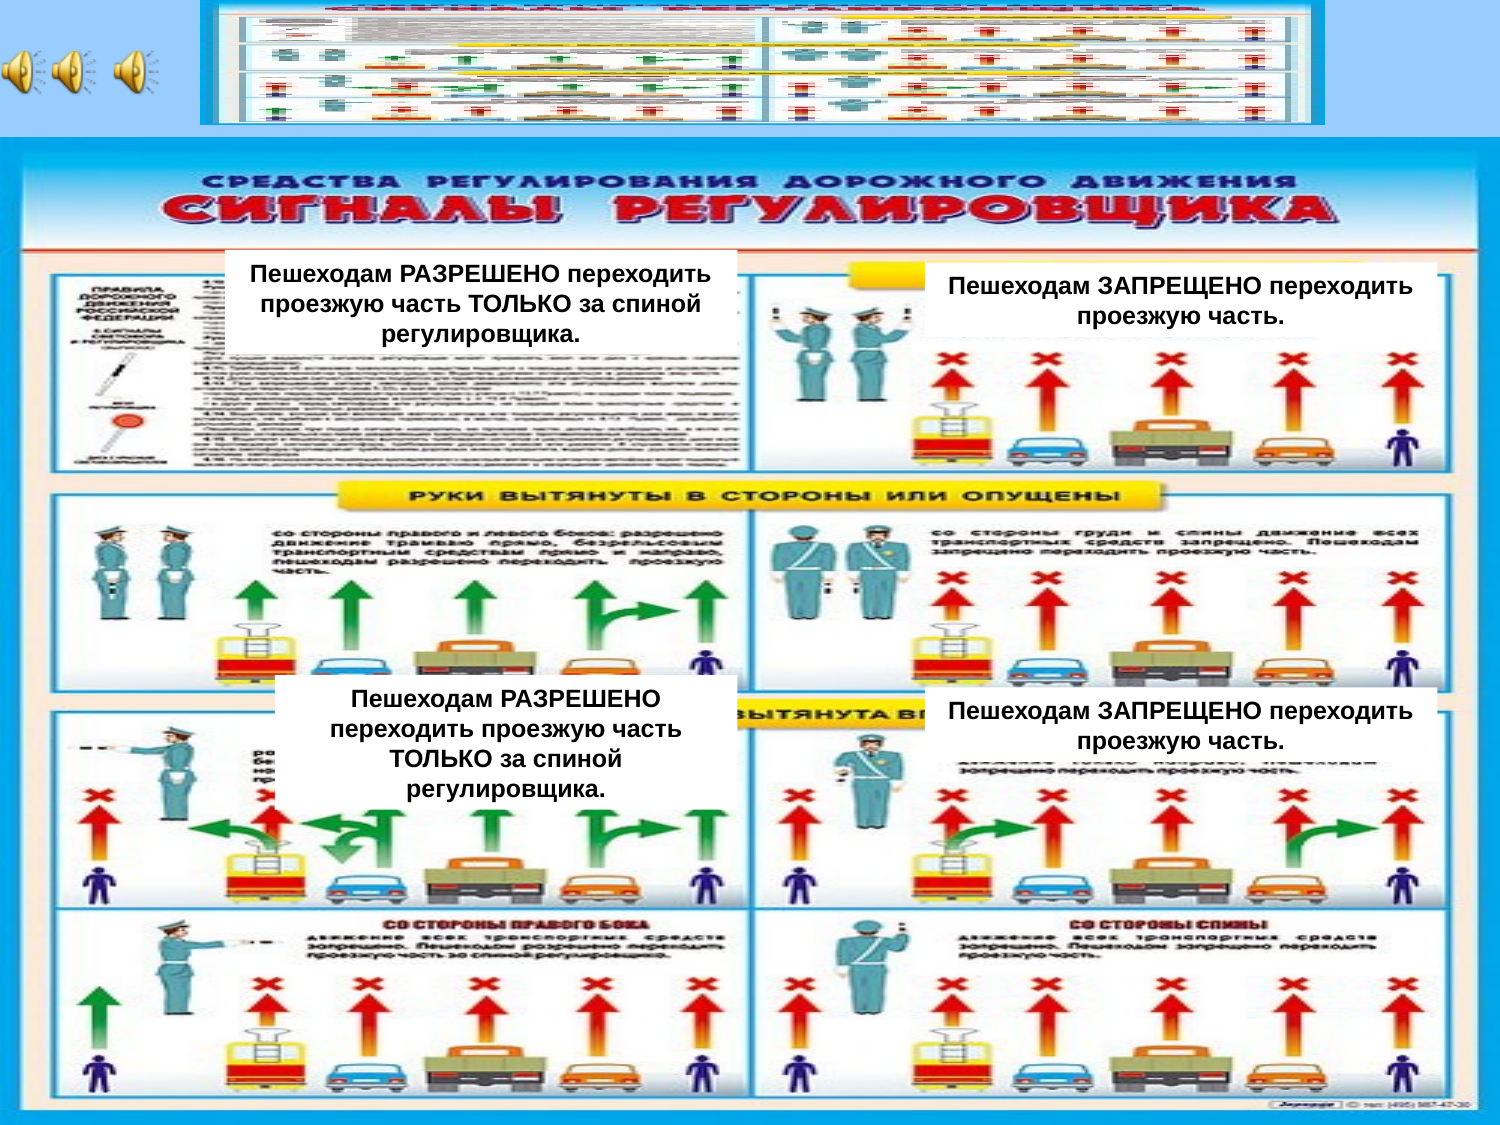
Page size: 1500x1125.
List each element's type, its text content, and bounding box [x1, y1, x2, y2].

picture [0, 49, 100, 100]
picture [112, 49, 163, 100]
text_box Пешеходам ЗАПРЕЩЕНО переходить проезжую часть. [924, 262, 1438, 338]
picture [15, 168, 1484, 1111]
picture [207, 4, 1317, 123]
text_box Пешеходам РАЗРЕШЕНО переходить проезжую часть ТОЛЬКО за спиной регулировщика. [224, 249, 738, 355]
text_box Пешеходам РАЗРЕШЕНО переходить проезжую часть ТОЛЬКО за спиной регулировщика. [274, 674, 738, 810]
text_box Пешеходам ЗАПРЕЩЕНО переходить проезжую часть. [924, 687, 1438, 763]
